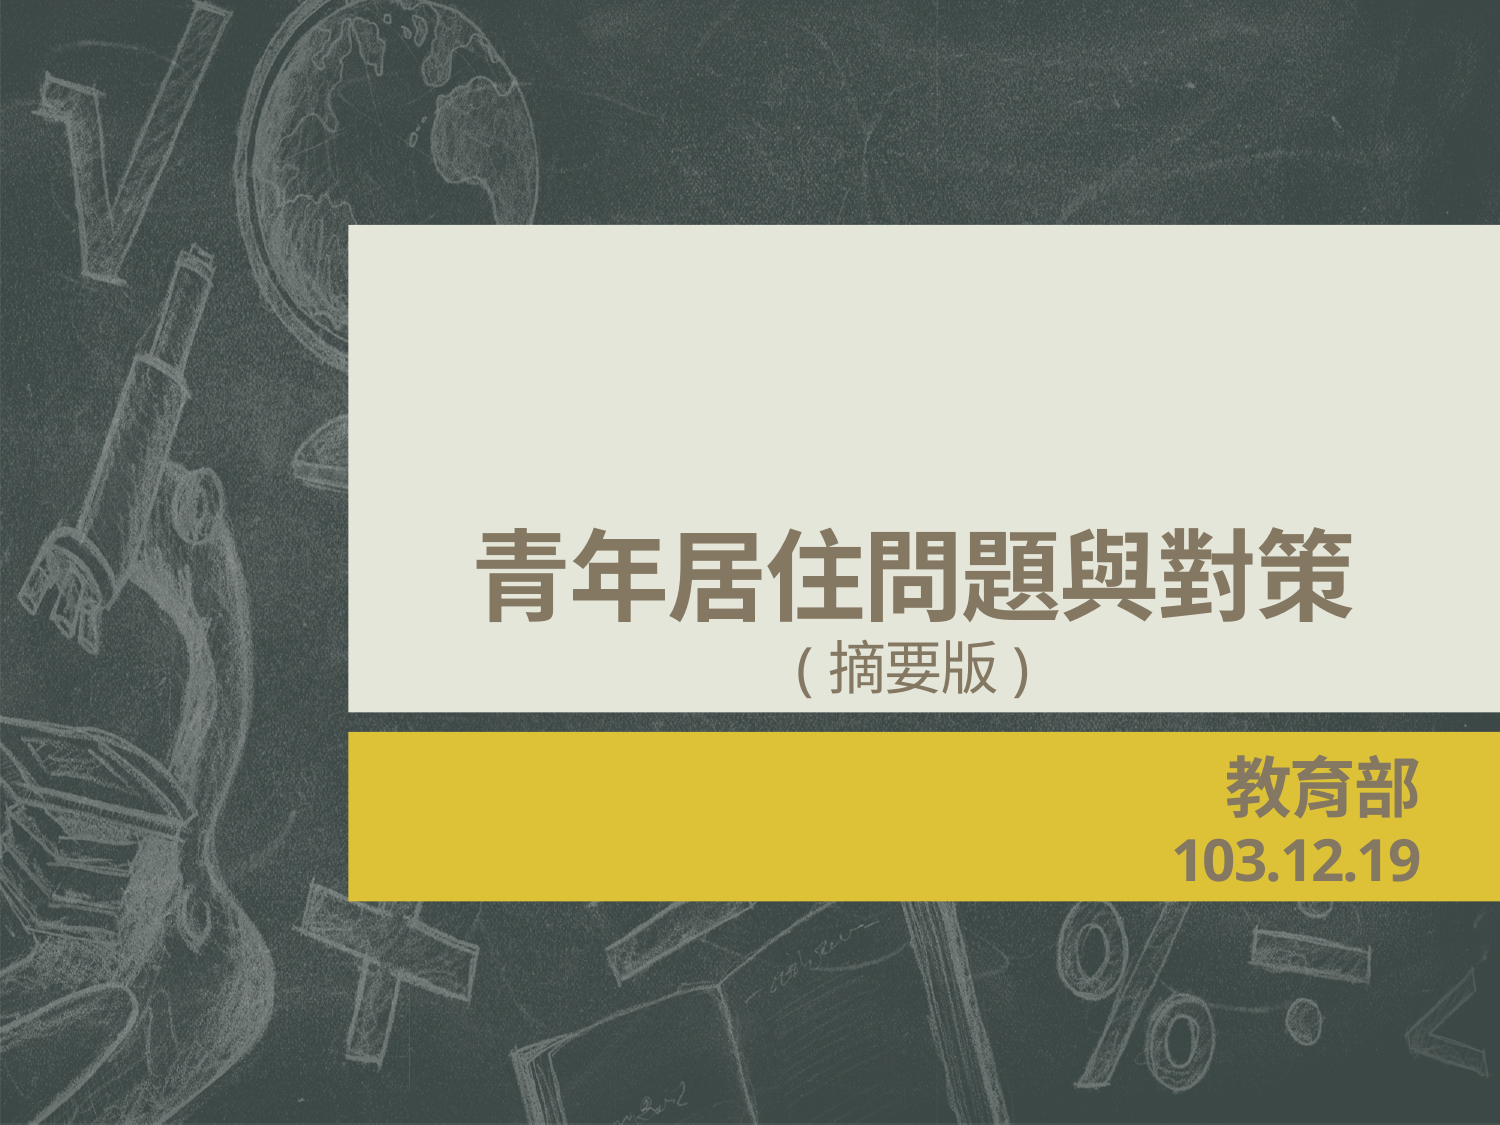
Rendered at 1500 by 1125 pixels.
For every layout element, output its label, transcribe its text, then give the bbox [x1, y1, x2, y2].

title 青年居住問題與對策 (摘要版) [390, 318, 1437, 711]
subtitle 教育部 103.12.19 [390, 744, 1437, 887]
picture [0, 0, 1500, 1125]
